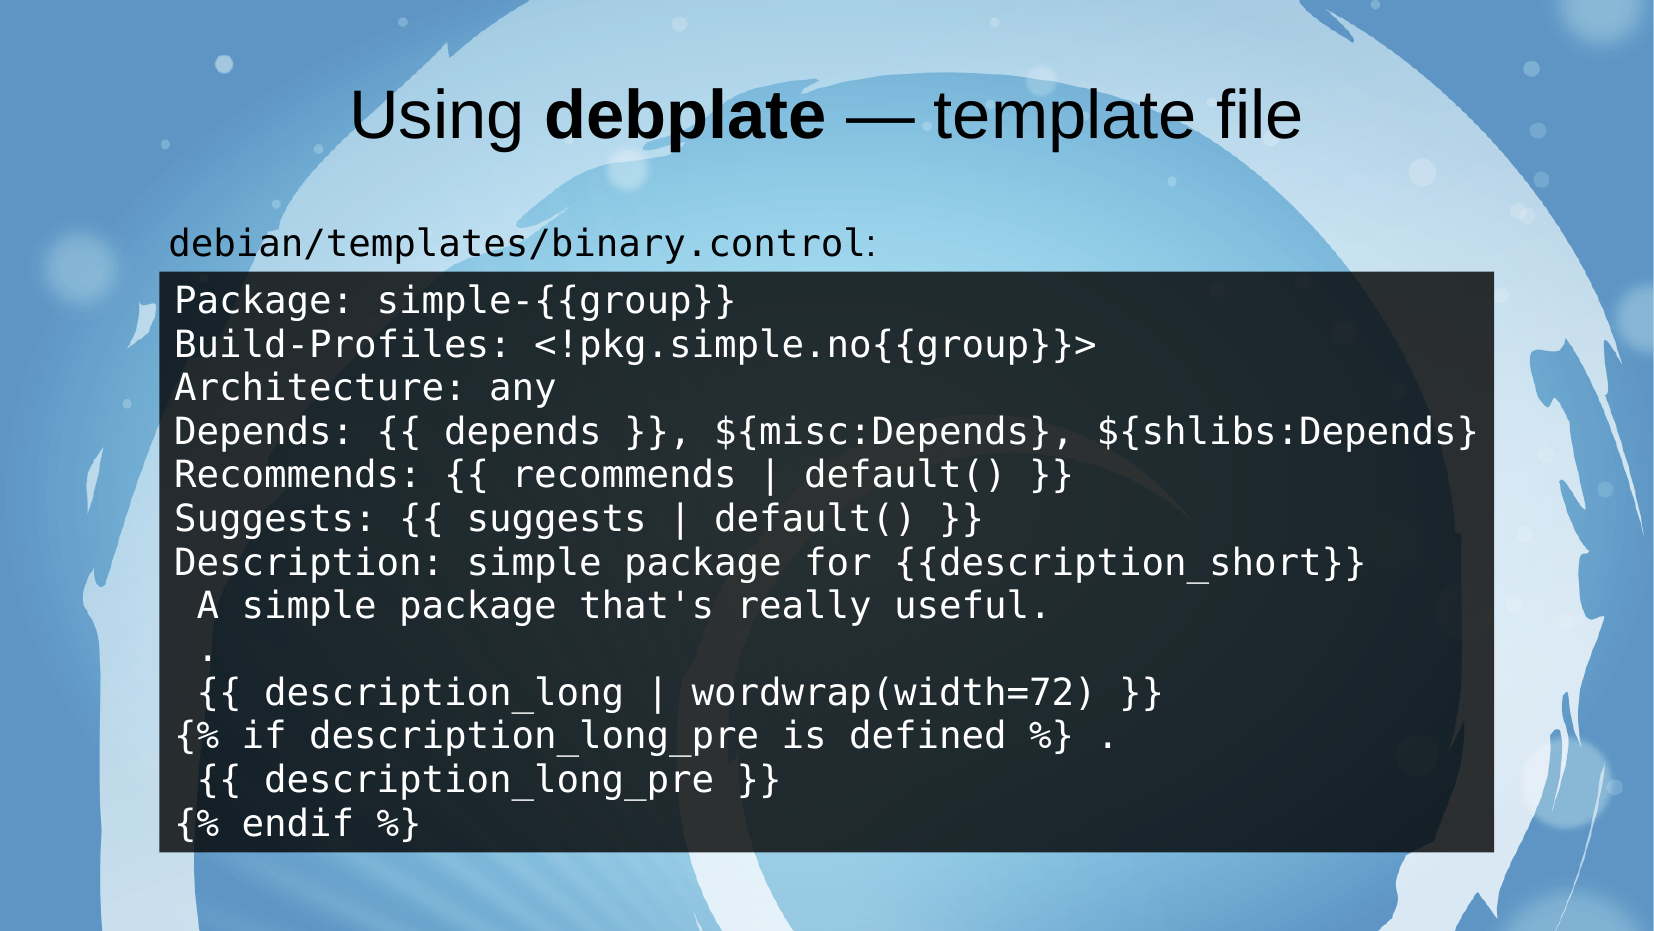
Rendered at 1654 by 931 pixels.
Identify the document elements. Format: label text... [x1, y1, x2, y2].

text_box debian/templates/binary.control: [153, 214, 892, 274]
picture [0, 0, 1654, 931]
title Using debplate — template file [118, 37, 1536, 193]
text_box Package: simple-{{group}} Build-Profiles: <!pkg.simple.no{{group}}> Architecture: any Depends: {{ depends }}, ${misc:Depends}, ${shlibs:Depends} Recommends: {{ recommends | default() }} Suggests: {{ suggests | default() }} Description: simple package for {{description_short}} A simple package that's really useful. . {{ description_long | wordwrap(width=72) }} {% if description_long_pre is defined %} . {{ description_long_pre }} {% endif %} [159, 271, 1495, 853]
